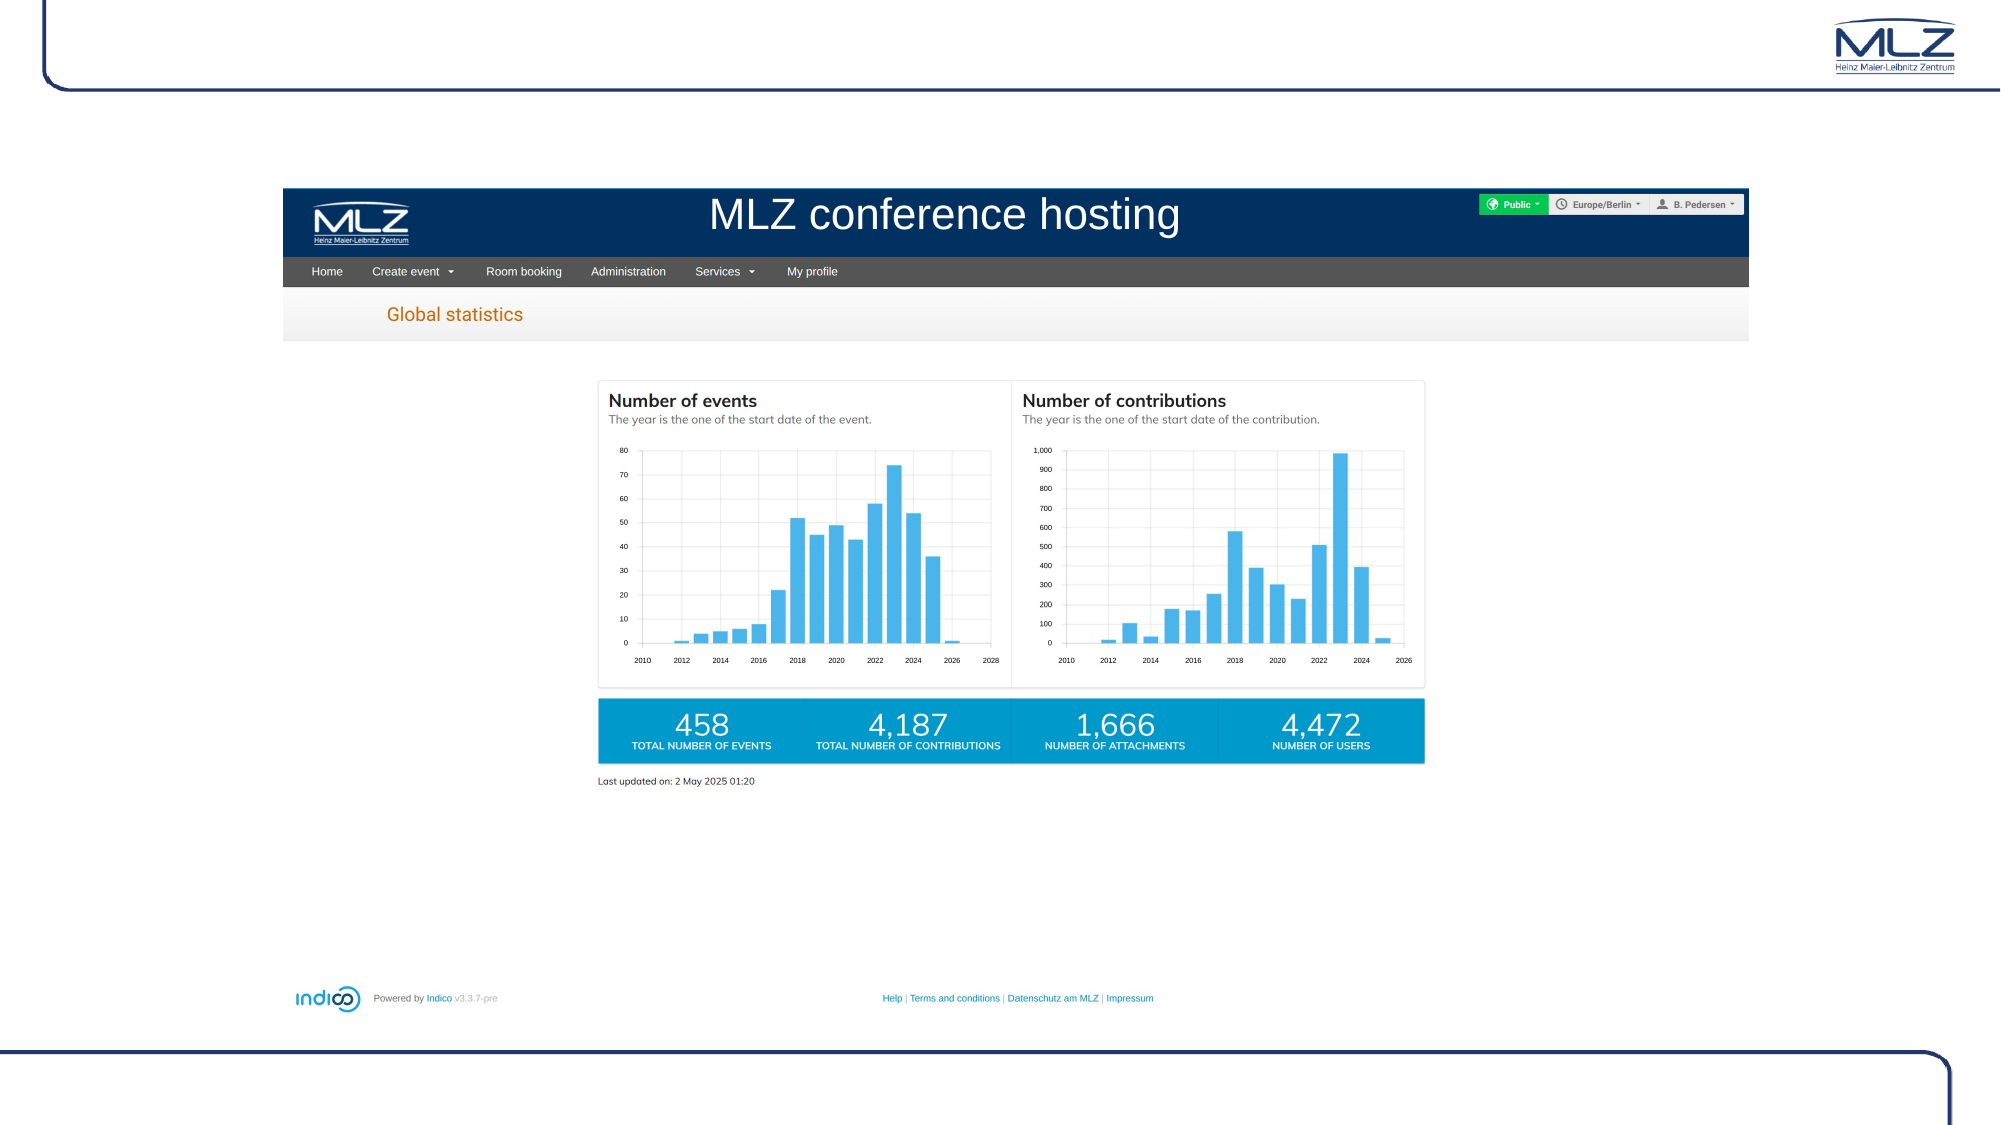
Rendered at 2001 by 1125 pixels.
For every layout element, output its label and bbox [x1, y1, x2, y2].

picture [42, 0, 2001, 92]
picture [0, 1050, 1953, 1125]
picture [283, 188, 1749, 1021]
